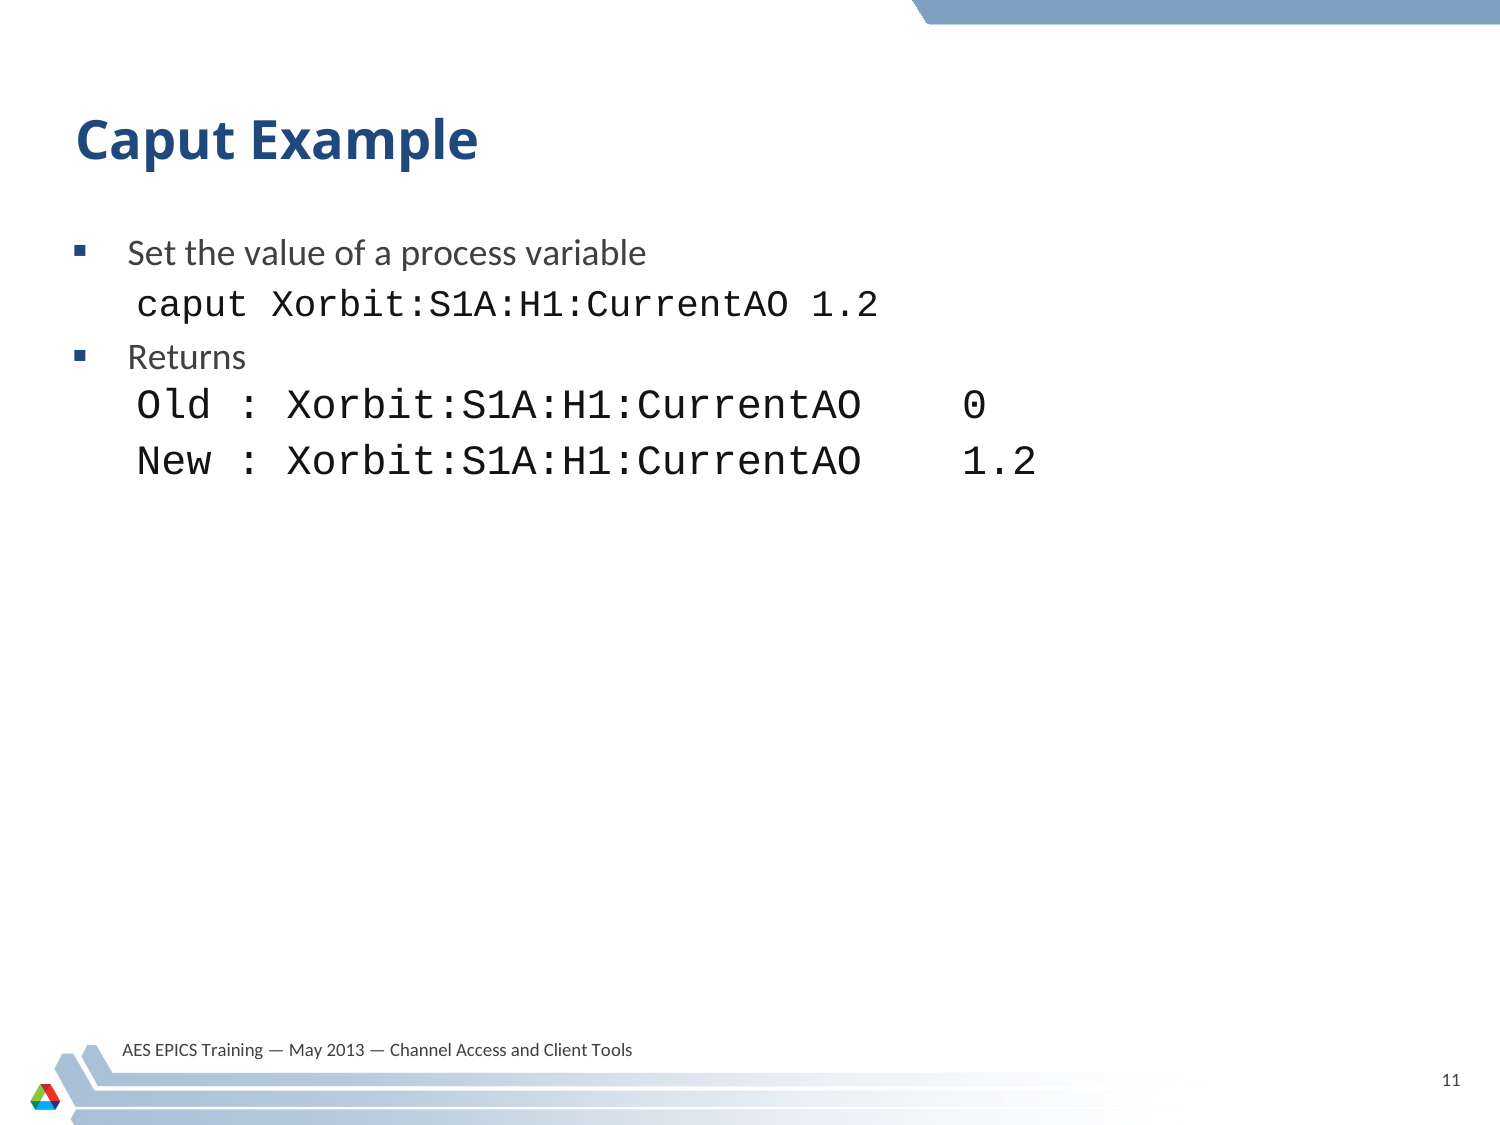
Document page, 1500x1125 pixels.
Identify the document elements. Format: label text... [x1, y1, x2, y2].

picture [0, 0, 1500, 26]
picture [0, 1037, 1500, 1125]
list Set the value of a process variable caput Xorbit:S1A:H1:CurrentAO 1.2 Returns Old : Xorbit:S1A:H1:CurrentAO 0 New : Xorbit:S1A:H1:CurrentAO 1.2 [56, 229, 1359, 741]
title Caput Example [75, 45, 1426, 233]
